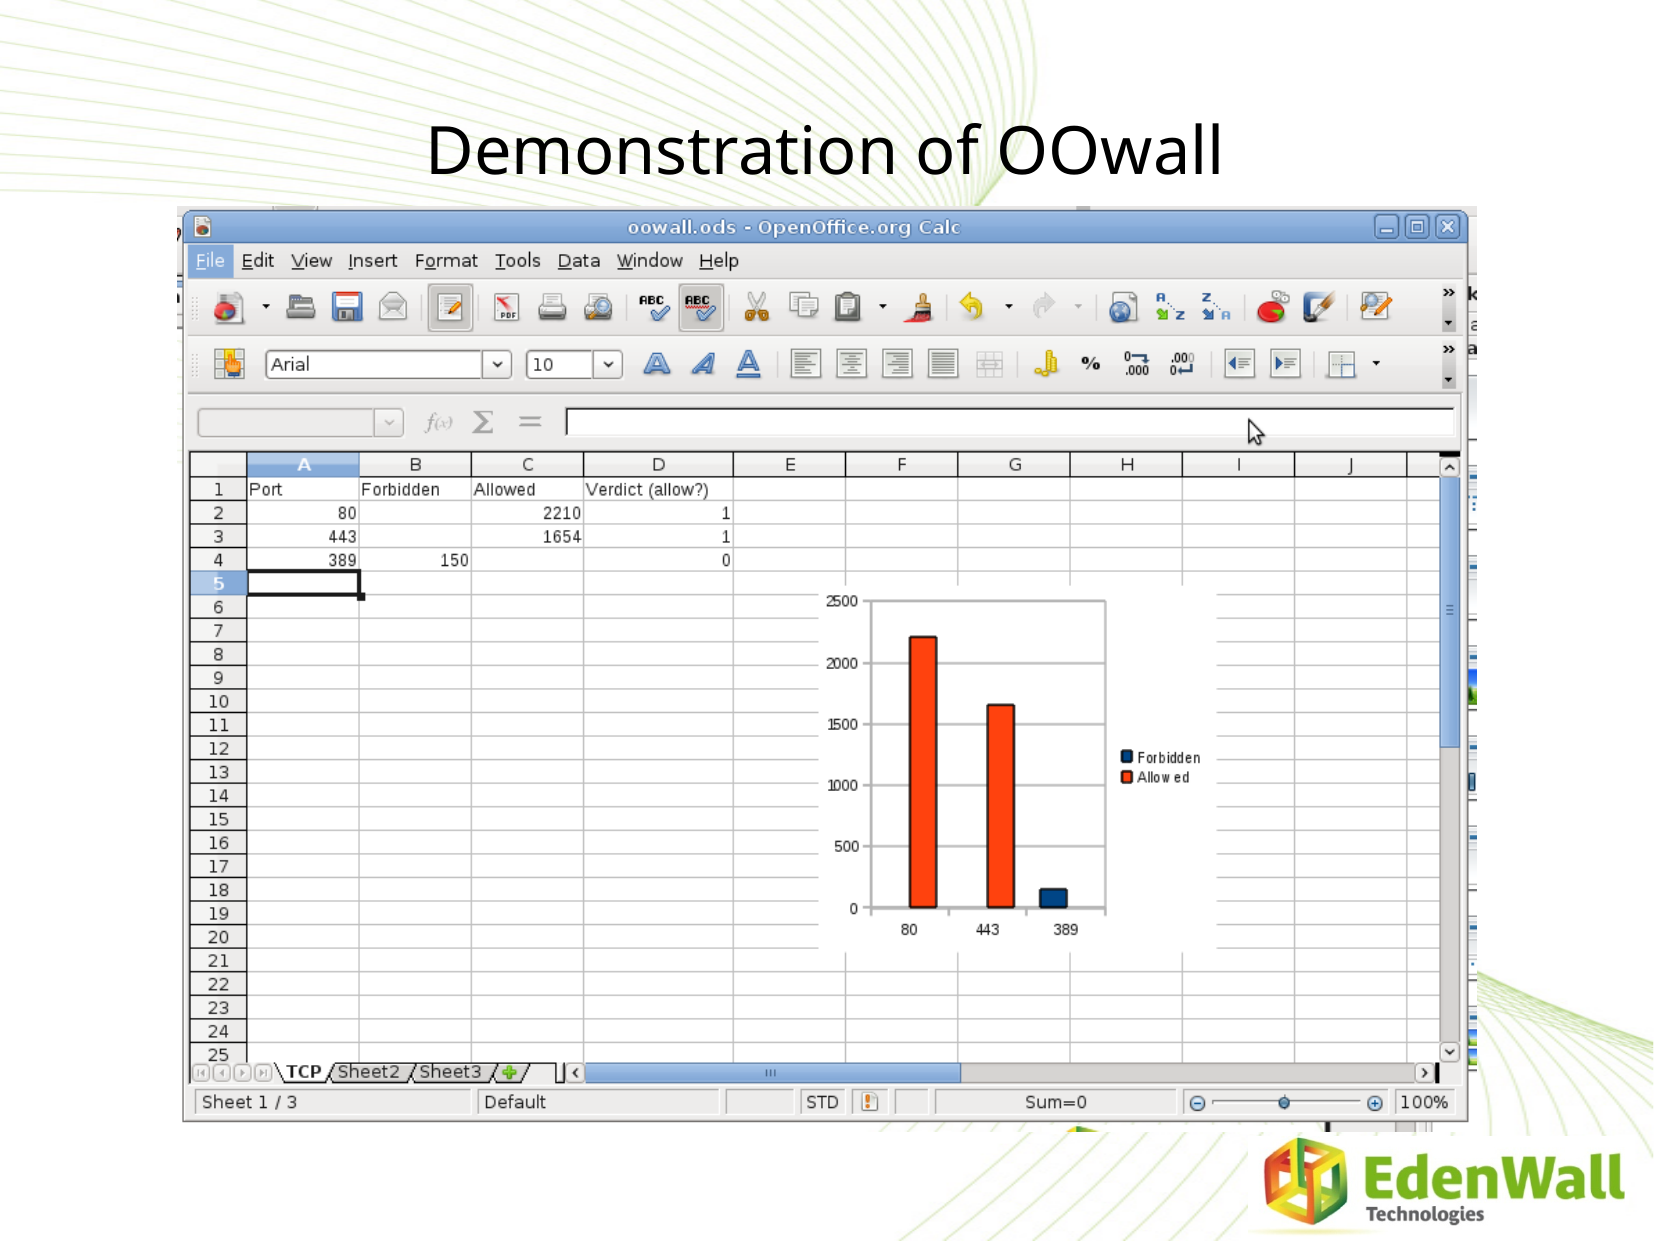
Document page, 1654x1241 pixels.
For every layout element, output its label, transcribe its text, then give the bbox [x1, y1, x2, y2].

title Demonstration of OOwall [82, 56, 1570, 248]
picture [0, 0, 1654, 1241]
